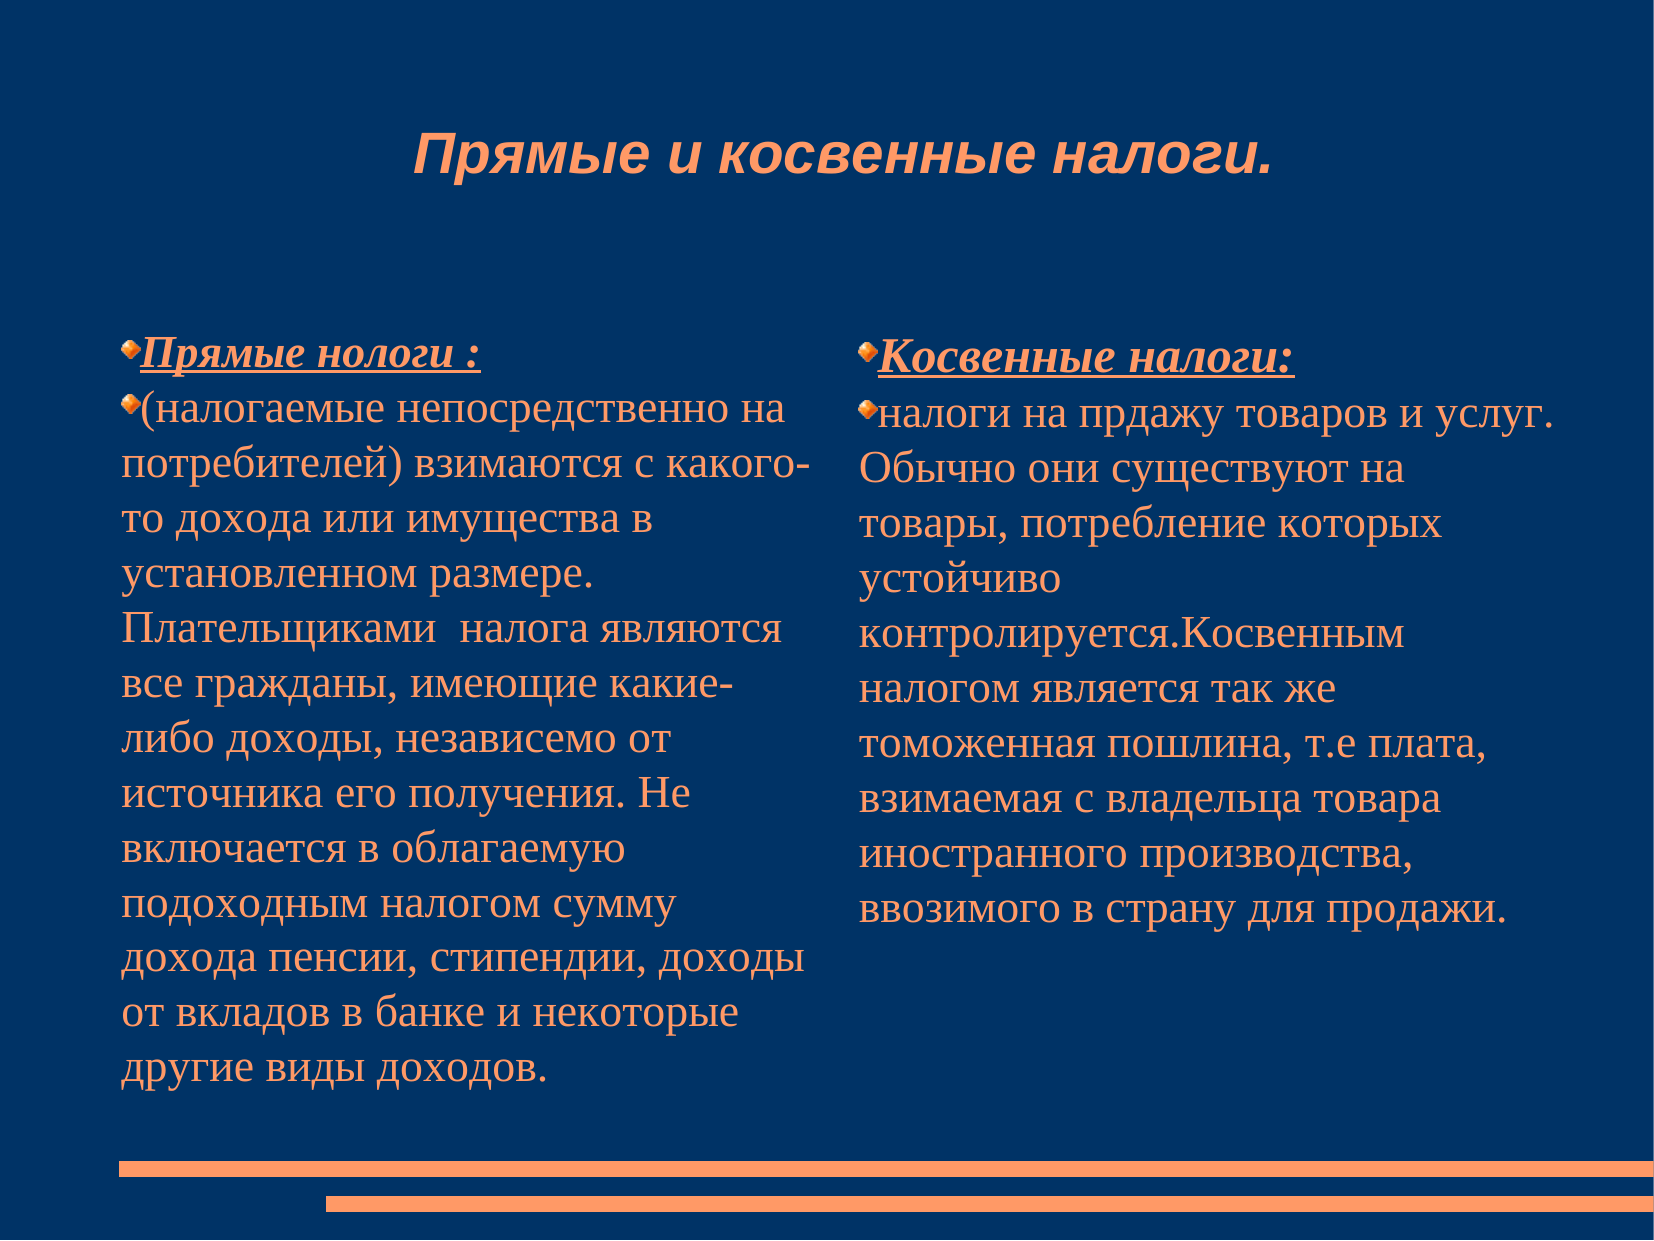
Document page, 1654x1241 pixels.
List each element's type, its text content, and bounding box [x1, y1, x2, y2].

list Косвенные налоги: налоги на прдажу товаров и услуг. Обычно они существуют на товары, потребление которых устойчиво контролируется.Косвенным налогом является так же томоженная пошлина, т.е плата, взимаемая с владельца товара иностранного производства, ввозимого в страну для продажи. [858, 322, 1562, 1132]
list Прямые нологи : (налогаемые непосредственно на потребителей) взимаются с какого-то дохода или имущества в установленном размере. Плательщиками налога являются все гражданы, имеющие какие-либо доходы, независемо от источника его получения. Не включается в облагаемую подоходным налогом сумму дохода пенсии, стипендии, доходы от вкладов в банке и некоторые другие виды доходов. [121, 322, 824, 1132]
title Прямые и косвенные налоги. [121, 46, 1534, 254]
